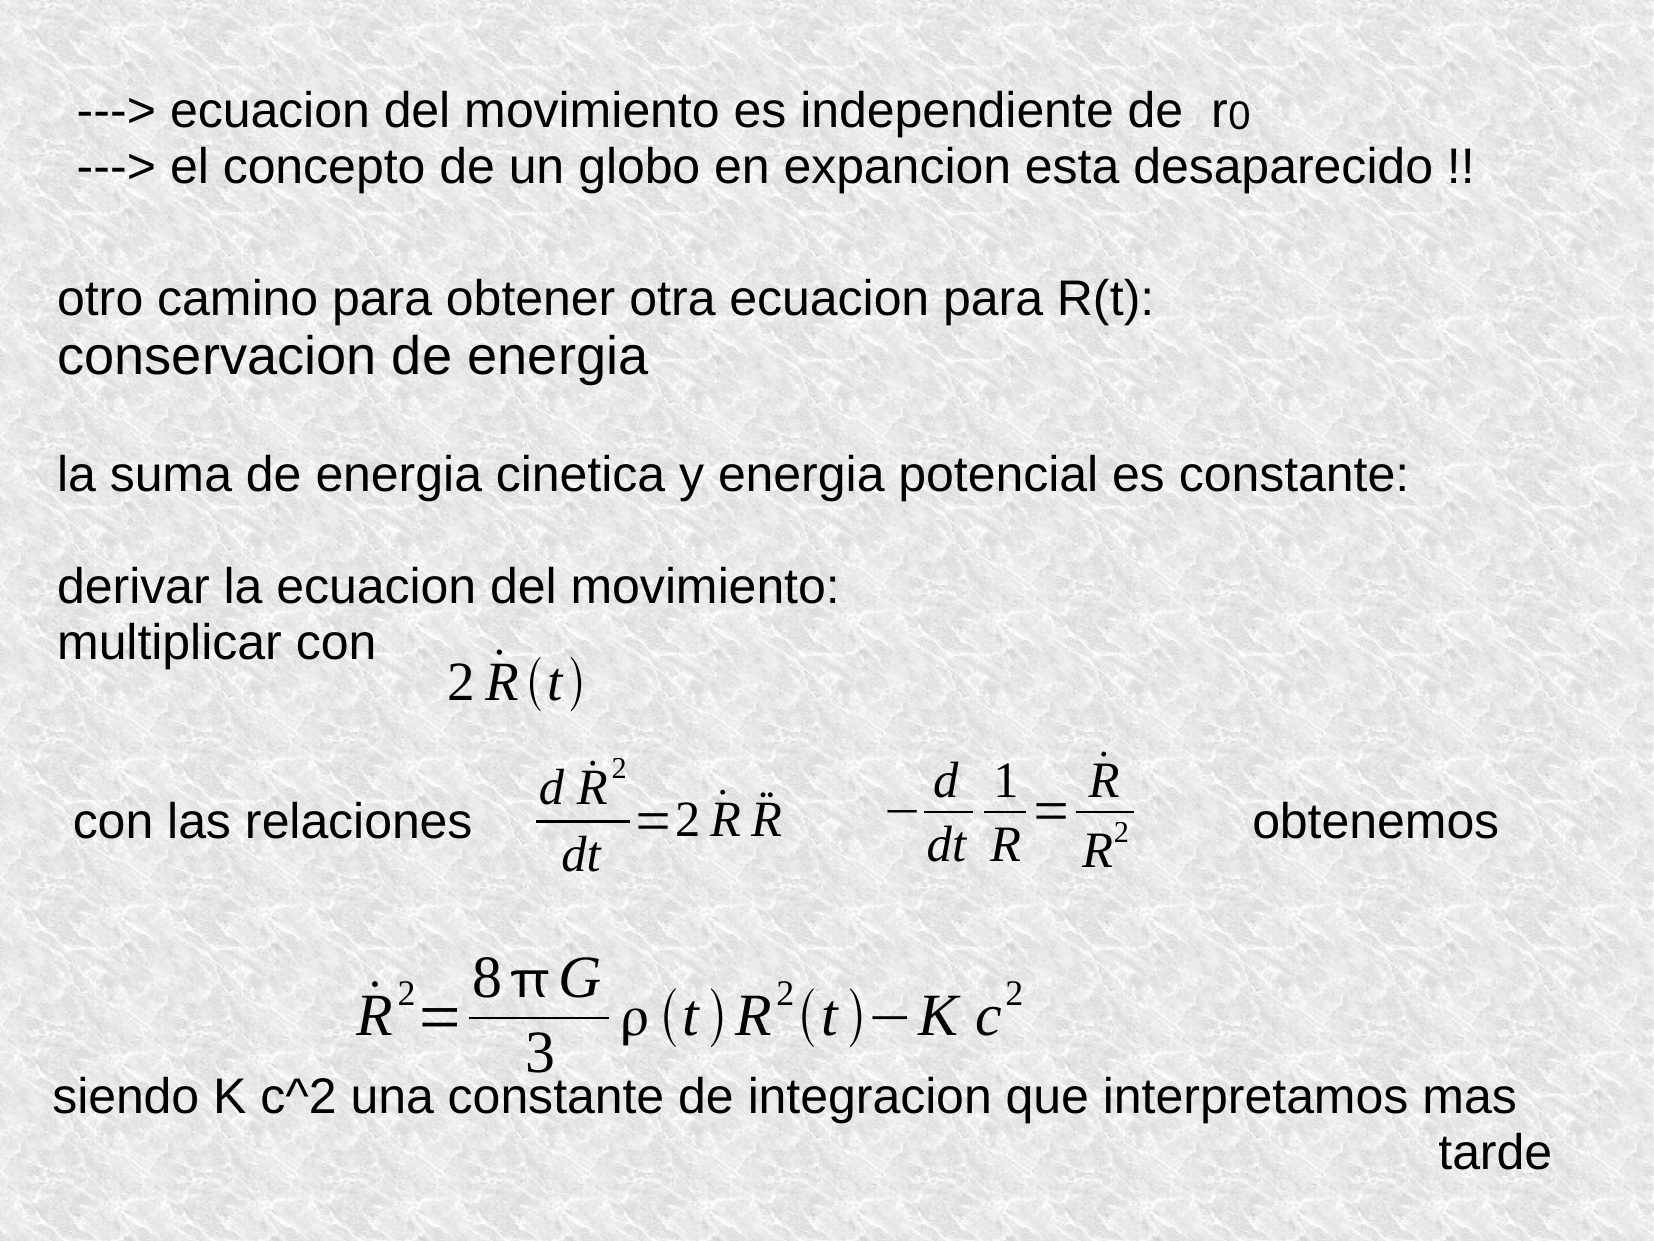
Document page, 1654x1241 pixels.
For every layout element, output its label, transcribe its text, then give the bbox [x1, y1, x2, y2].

text_box obtenemos [1237, 785, 1515, 863]
chart [433, 648, 601, 713]
text_box con las relaciones [58, 785, 488, 863]
text_box ---> ecuacion del movimiento es independiente de r0 ---> el concepto de un globo en expancion esta desaparecido !! [61, 75, 1491, 221]
text_box otro camino para obtener otra ecuacion para R(t): conservacion de energia la suma de energia cinetica y energia potencial es constante: derivar la ecuacion del movimiento: multiplicar con [42, 262, 1426, 722]
text_box siendo K c^2 una constante de integracion que interpretamos mas tarde [37, 1061, 1610, 1201]
chart [520, 753, 795, 881]
chart [869, 750, 1147, 879]
picture [0, 0, 1654, 1241]
chart [337, 945, 1038, 1061]
